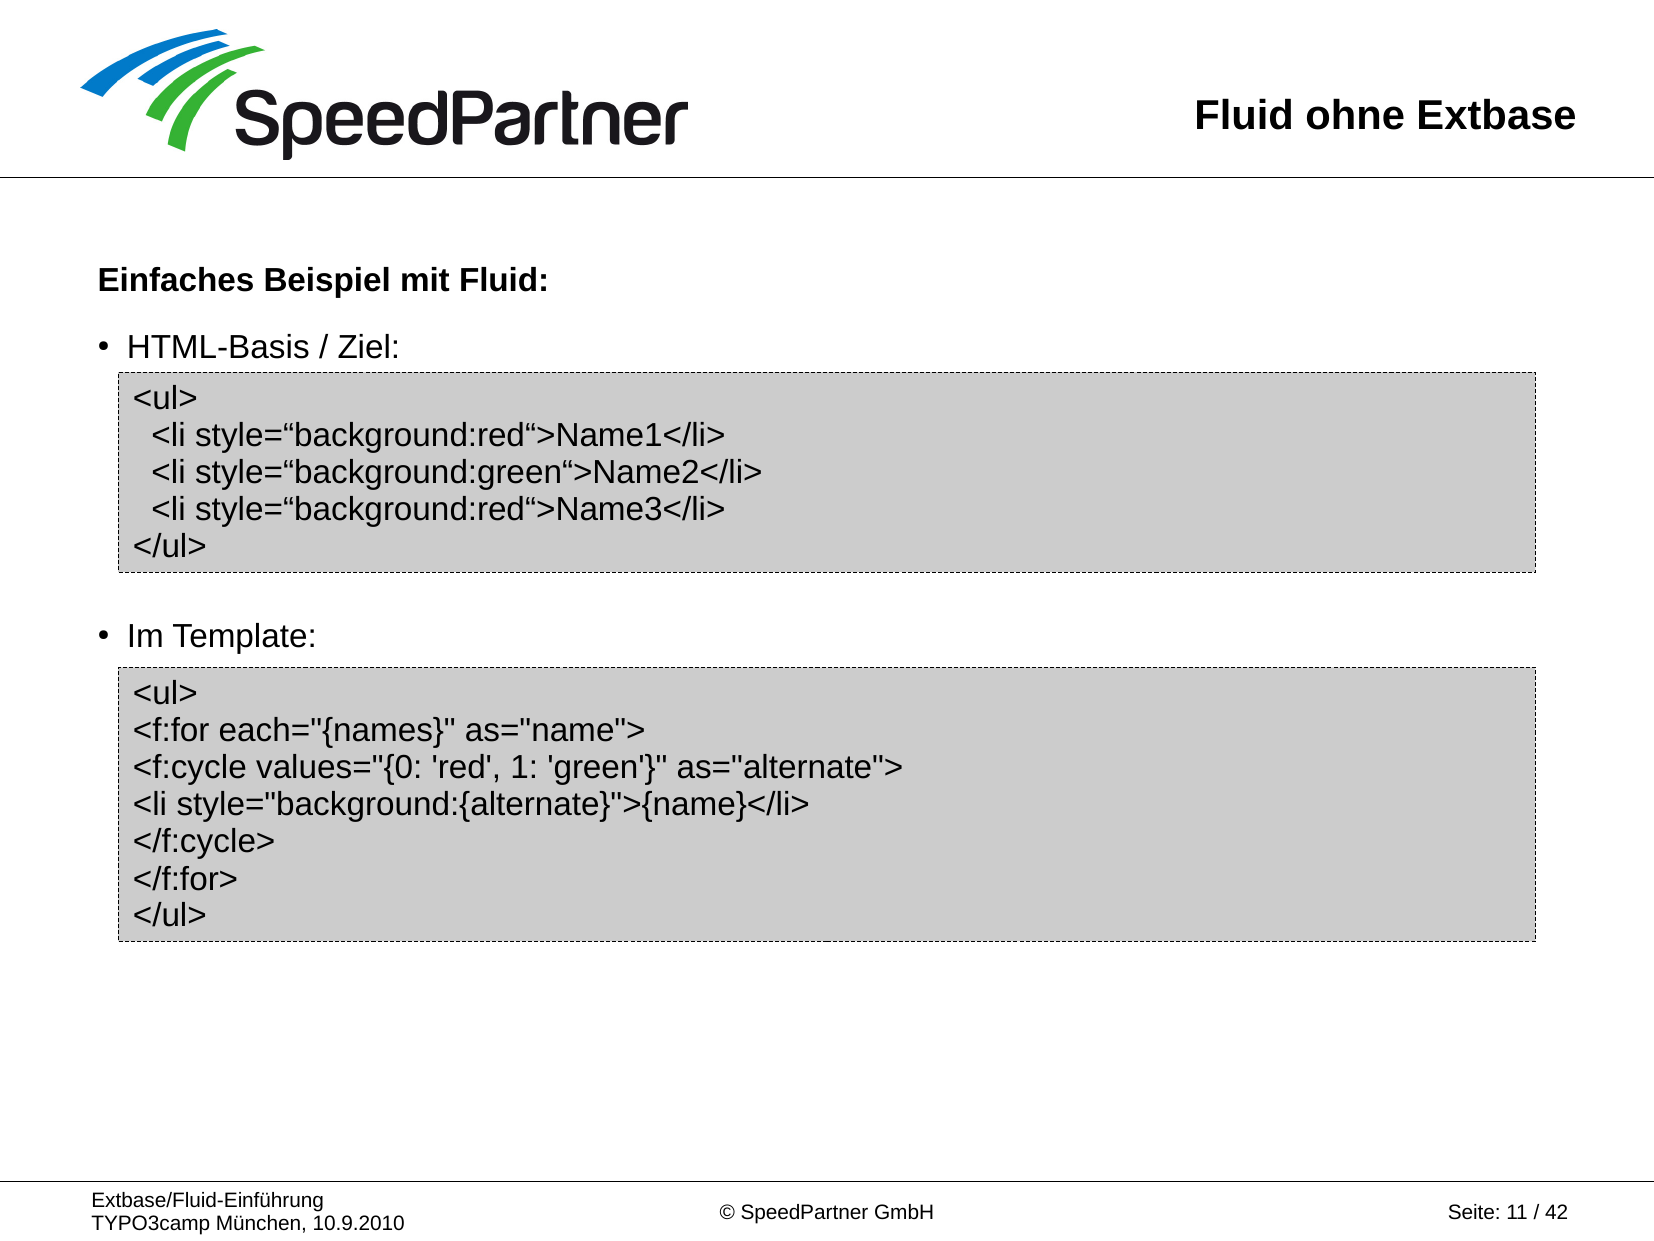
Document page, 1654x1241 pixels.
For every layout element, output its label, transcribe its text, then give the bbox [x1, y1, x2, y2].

picture [80, 29, 688, 160]
title Fluid ohne Extbase [590, 70, 1577, 160]
text_box <ul> <li style=“background:red“>Name1</li> <li style=“background:green“>Name2</li> <li style=“background:red“>Name3</li> </ul> [118, 372, 1536, 573]
text_box Einfaches Beispiel mit Fluid: HTML-Basis / Ziel: Im Template: [82, 253, 1565, 1151]
text_box <ul> <f:for each="{names}" as="name"> <f:cycle values="{0: 'red', 1: 'green'}" as="alternate"> <li style="background:{alternate}">{name}</li> </f:cycle> </f:for> </ul> [118, 667, 1536, 942]
